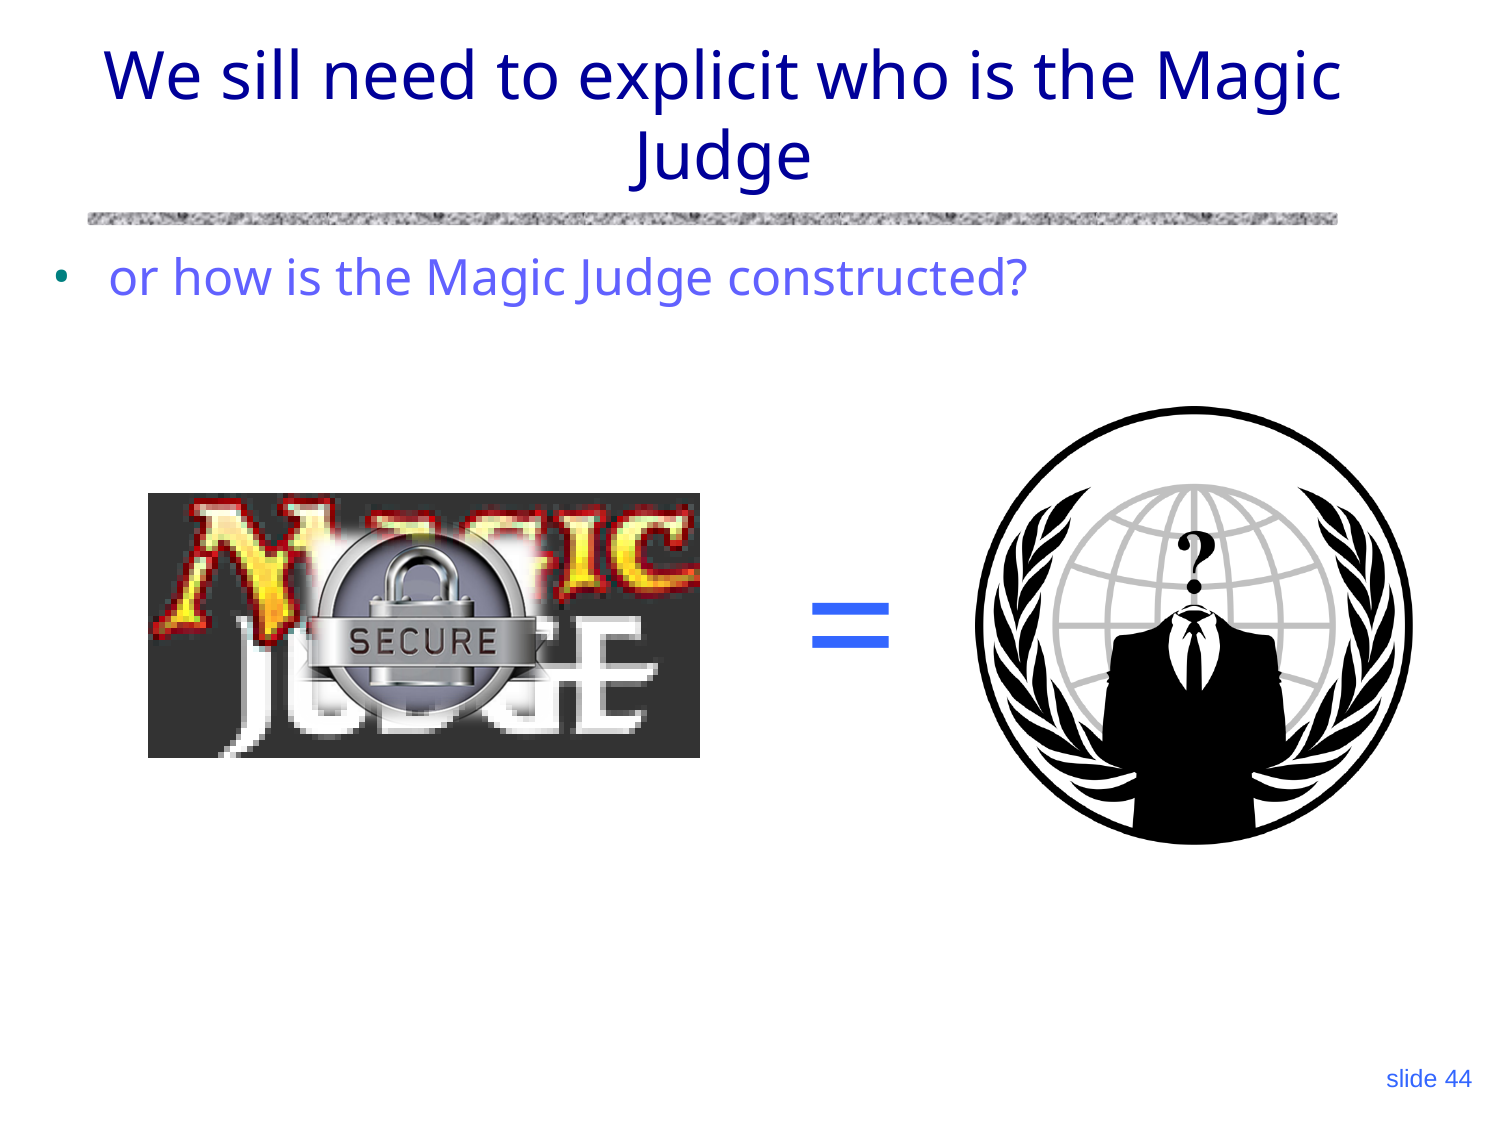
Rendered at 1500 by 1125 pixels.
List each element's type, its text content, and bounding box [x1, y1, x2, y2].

title We sill need to explicit who is the Magic Judge [0, 25, 1448, 201]
picture [148, 493, 700, 758]
text_box slide <number> [1174, 1025, 1488, 1101]
text_box or how is the Magic Judge constructed? [37, 237, 1448, 547]
picture [975, 406, 1413, 845]
picture [87, 212, 1338, 226]
text_box = [788, 510, 914, 727]
